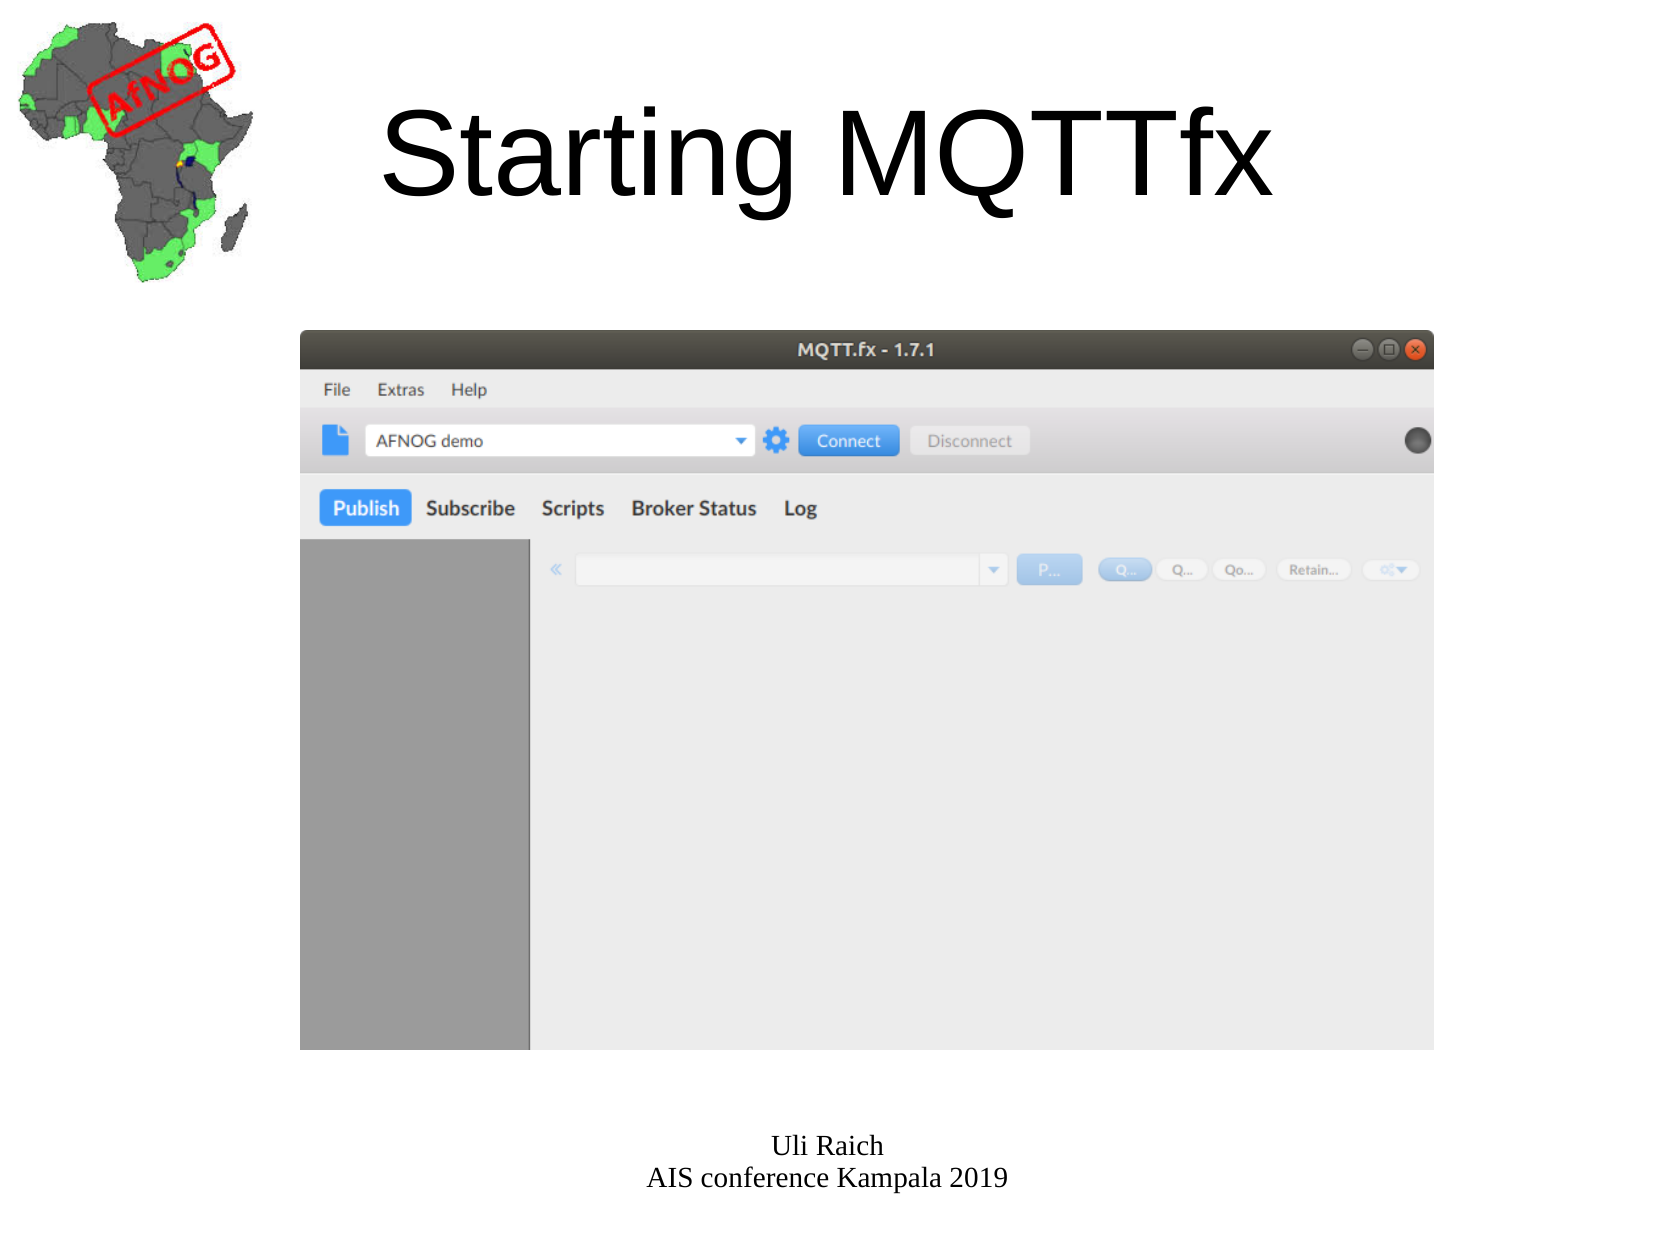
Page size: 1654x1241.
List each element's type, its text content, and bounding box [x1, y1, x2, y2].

picture [9, 0, 259, 291]
title Starting MQTTfx [82, 49, 1571, 257]
picture [300, 330, 1434, 1051]
